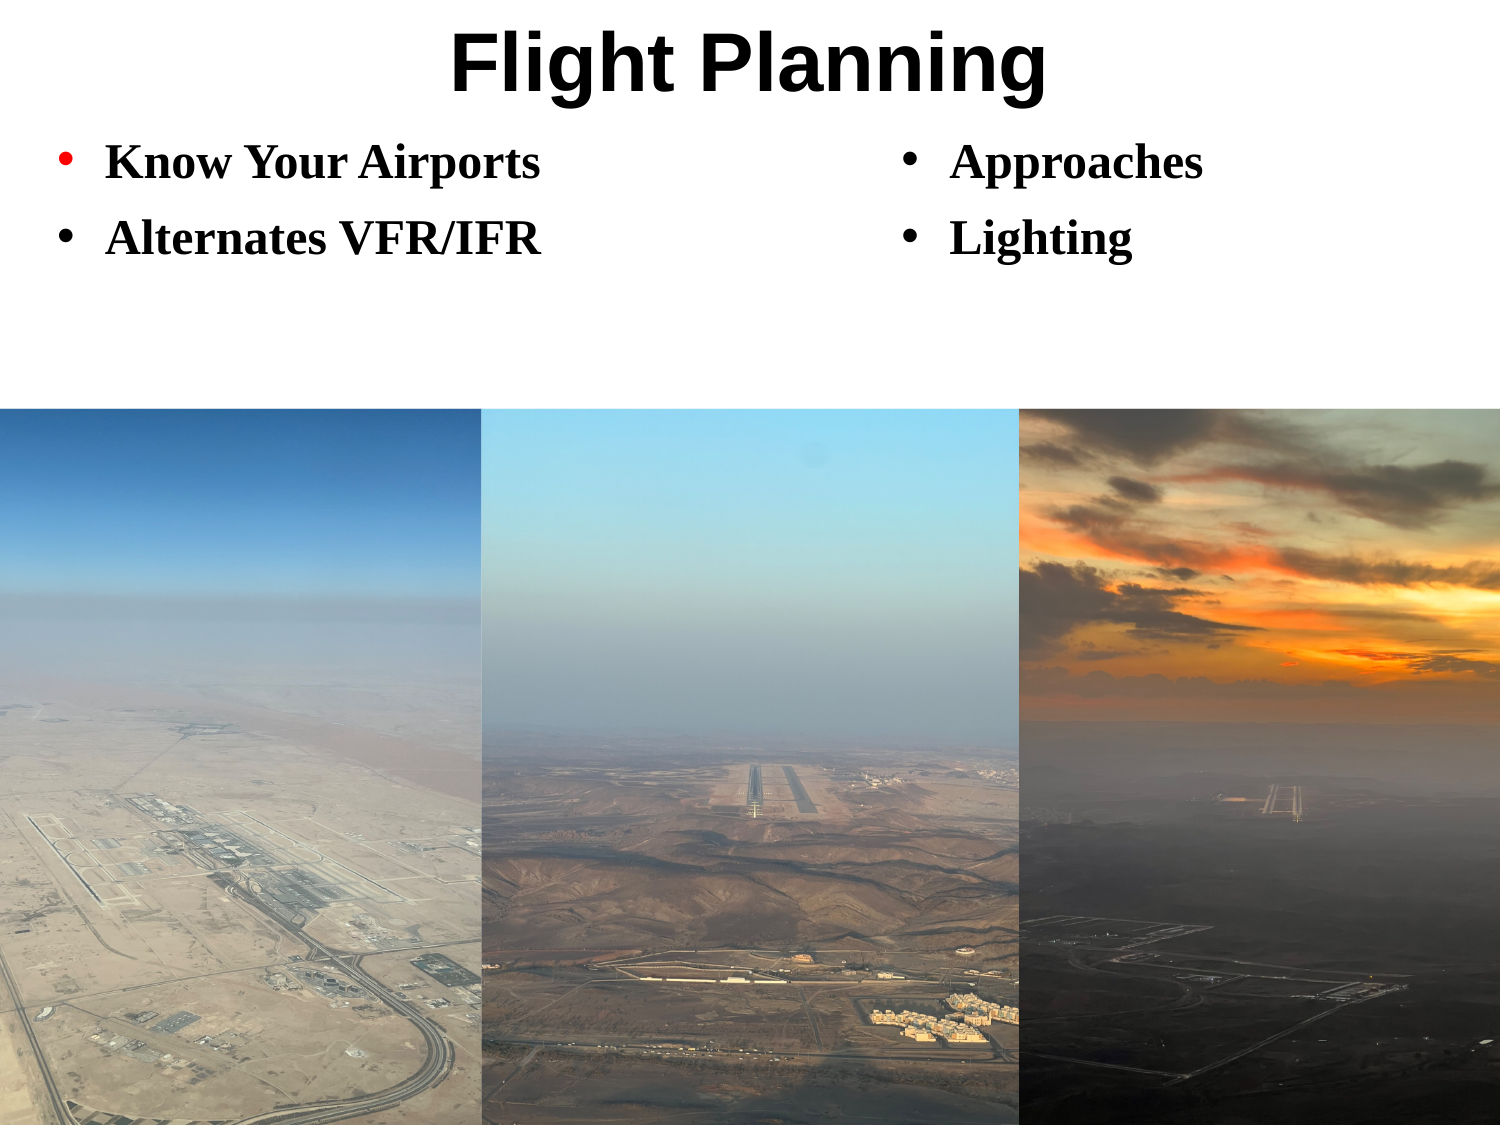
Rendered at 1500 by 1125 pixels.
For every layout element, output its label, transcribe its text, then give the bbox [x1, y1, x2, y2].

text_box Know Your Airports Alternates VFR/IFR [33, 120, 744, 408]
picture [0, 408, 1500, 1125]
text_box Flight Planning [0, 3, 1500, 113]
text_box Approaches Lighting [878, 120, 1472, 401]
